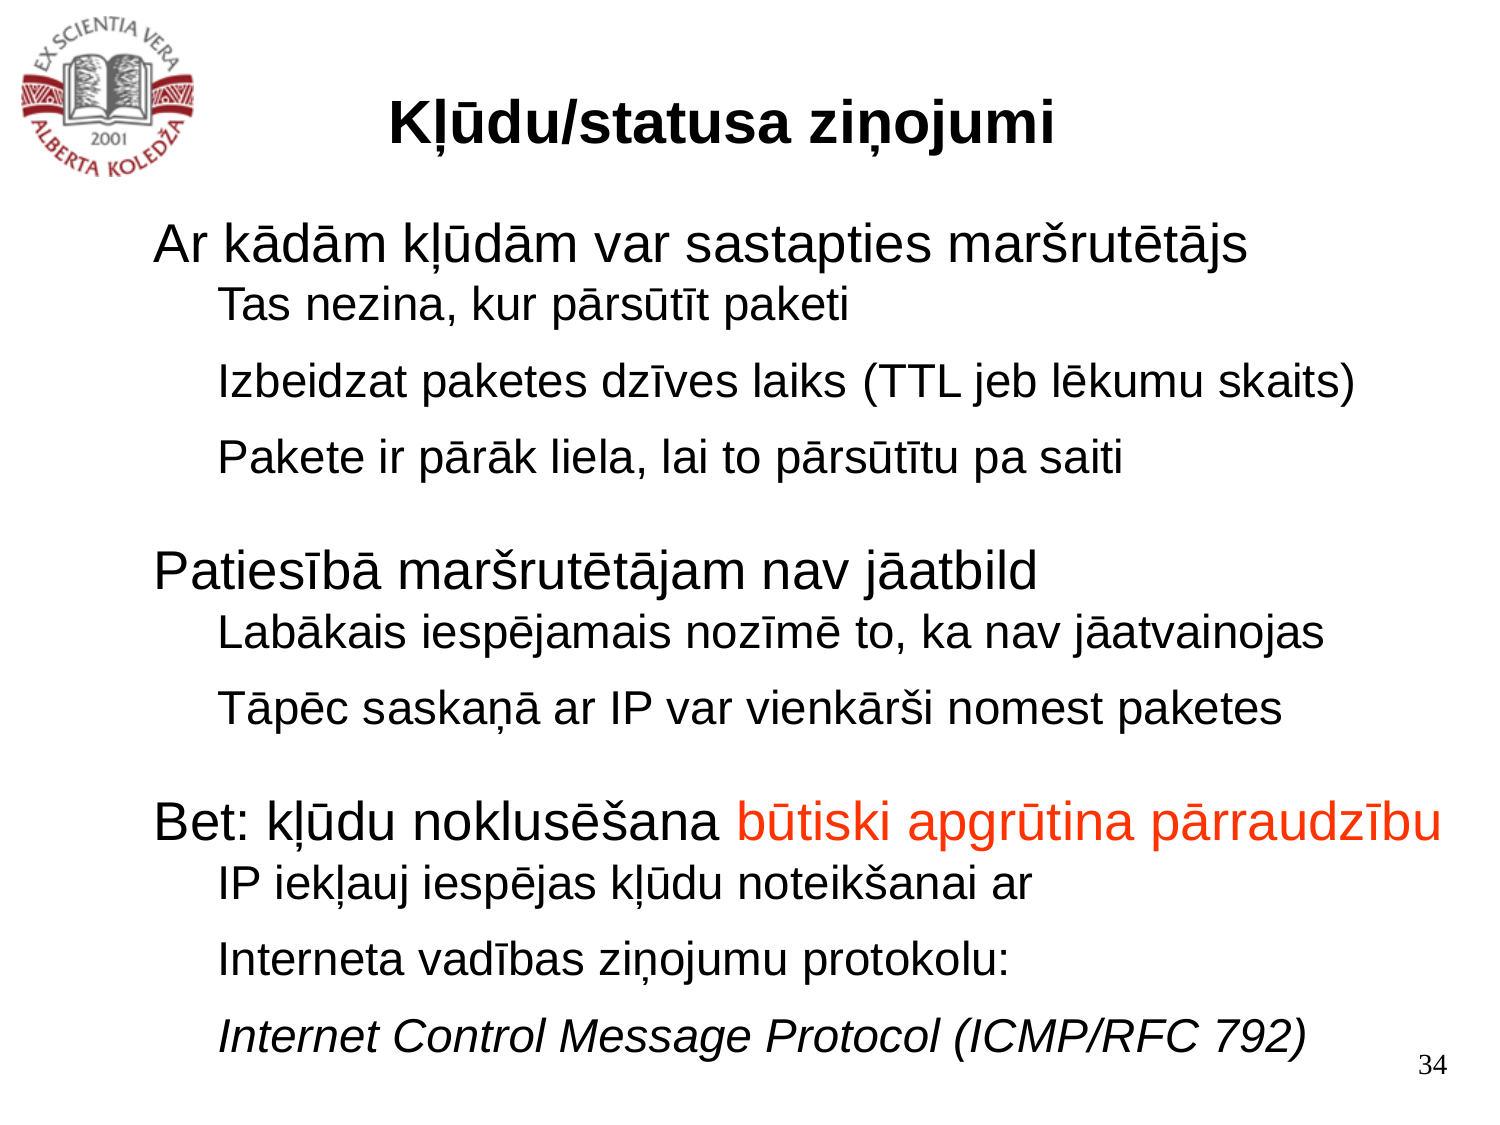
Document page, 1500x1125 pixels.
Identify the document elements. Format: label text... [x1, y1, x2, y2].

list Ar kādām kļūdām var sastapties maršrutētājs Tas nezina, kur pārsūtīt paketi Izbeidzat paketes dzīves laiks (TTL jeb lēkumu skaits) Pakete ir pārāk liela, lai to pārsūtītu pa saiti Patiesībā maršrutētājam nav jāatbild Labākais iespējamais nozīmē to, ka nav jāatvainojas Tāpēc saskaņā ar IP var vienkārši nomest paketes Bet: kļūdu noklusēšana būtiski apgrūtina pārraudzību IP iekļauj iespējas kļūdu noteikšanai ar Interneta vadības ziņojumu protokolu: Internet Control Message Protocol (ICMP/RFC 792) [74, 200, 1463, 1101]
title Kļūdu/statusa ziņojumi [50, 62, 1374, 175]
picture [21, 16, 194, 177]
